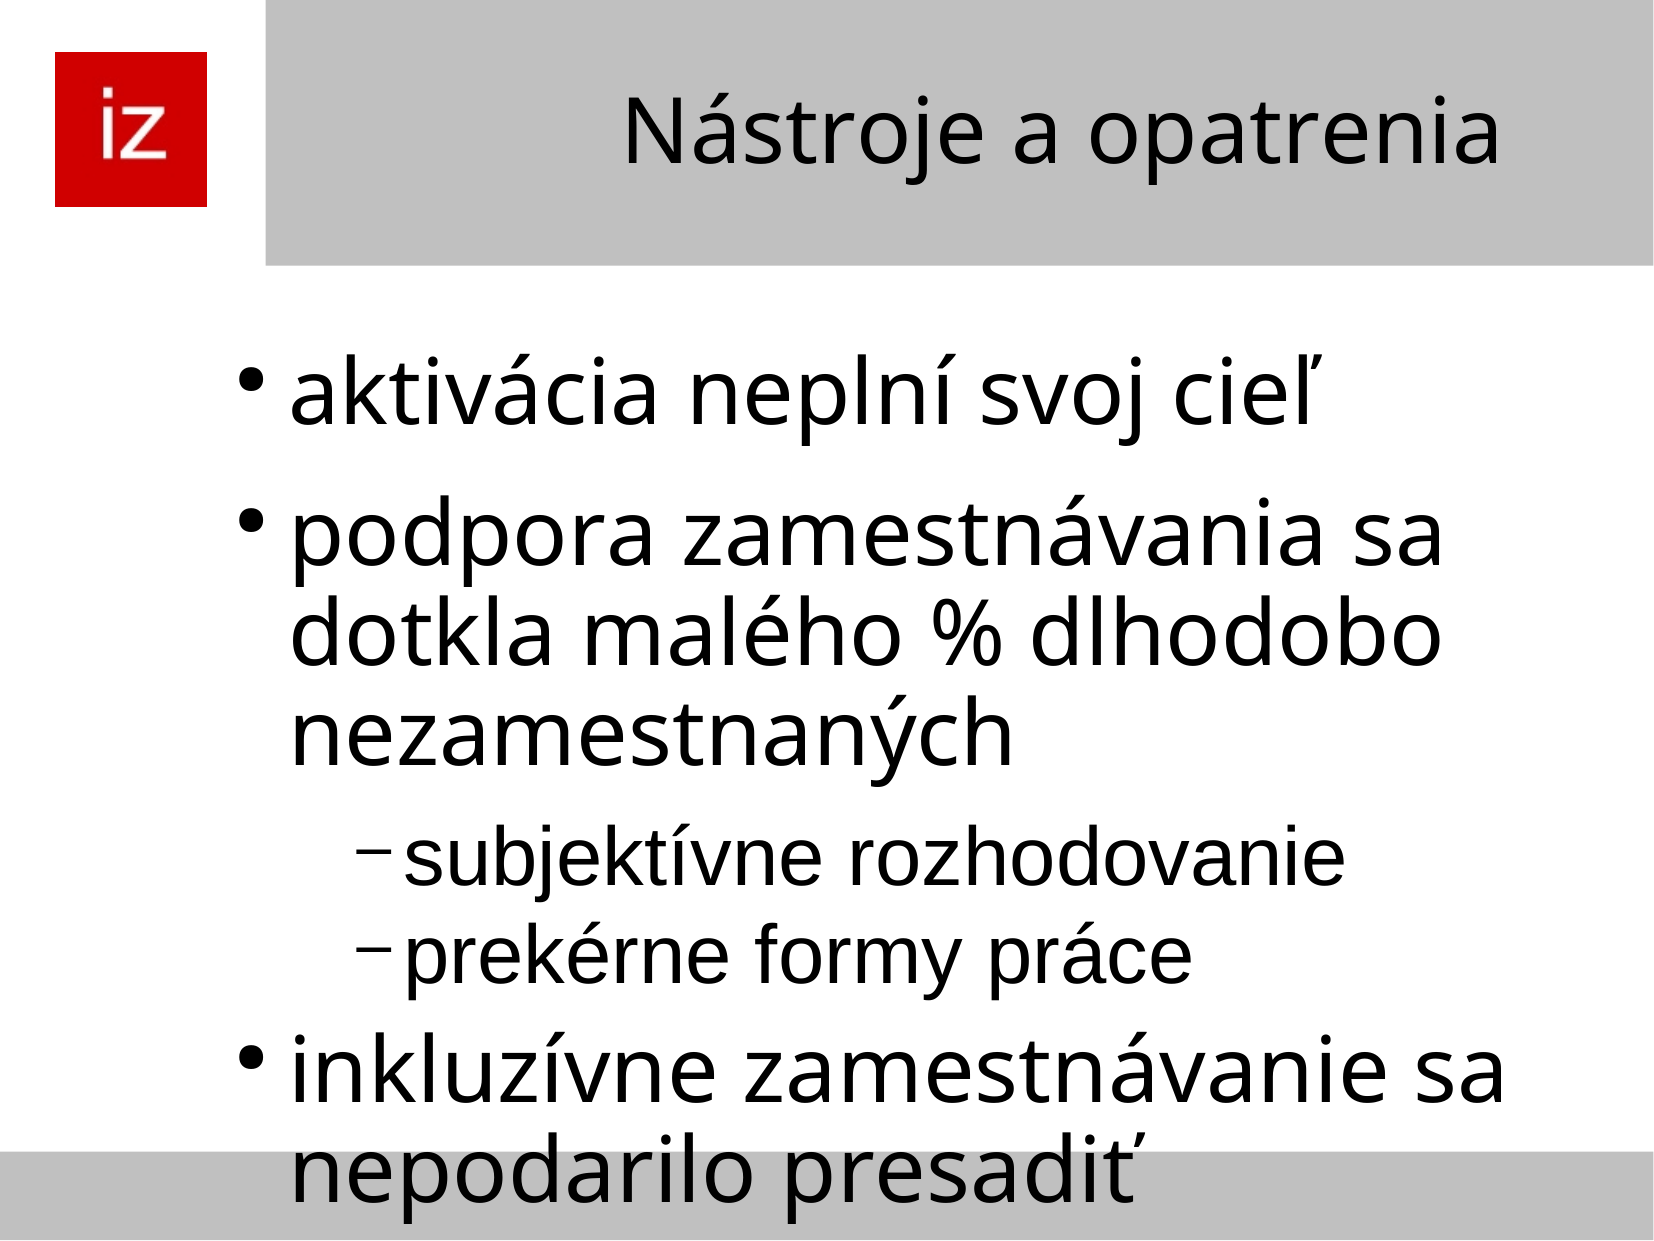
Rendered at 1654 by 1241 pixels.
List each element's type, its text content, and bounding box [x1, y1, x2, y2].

title Nástroje a opatrenia [561, 29, 1565, 237]
picture [55, 52, 207, 207]
list aktivácia neplní svoj cieľ podpora zamestnávania sa dotkla malého % dlhodobo nezamestnaných subjektívne rozhodovanie prekérne formy práce inkluzívne zamestnávanie sa nepodarilo presadiť [121, 344, 1533, 1130]
